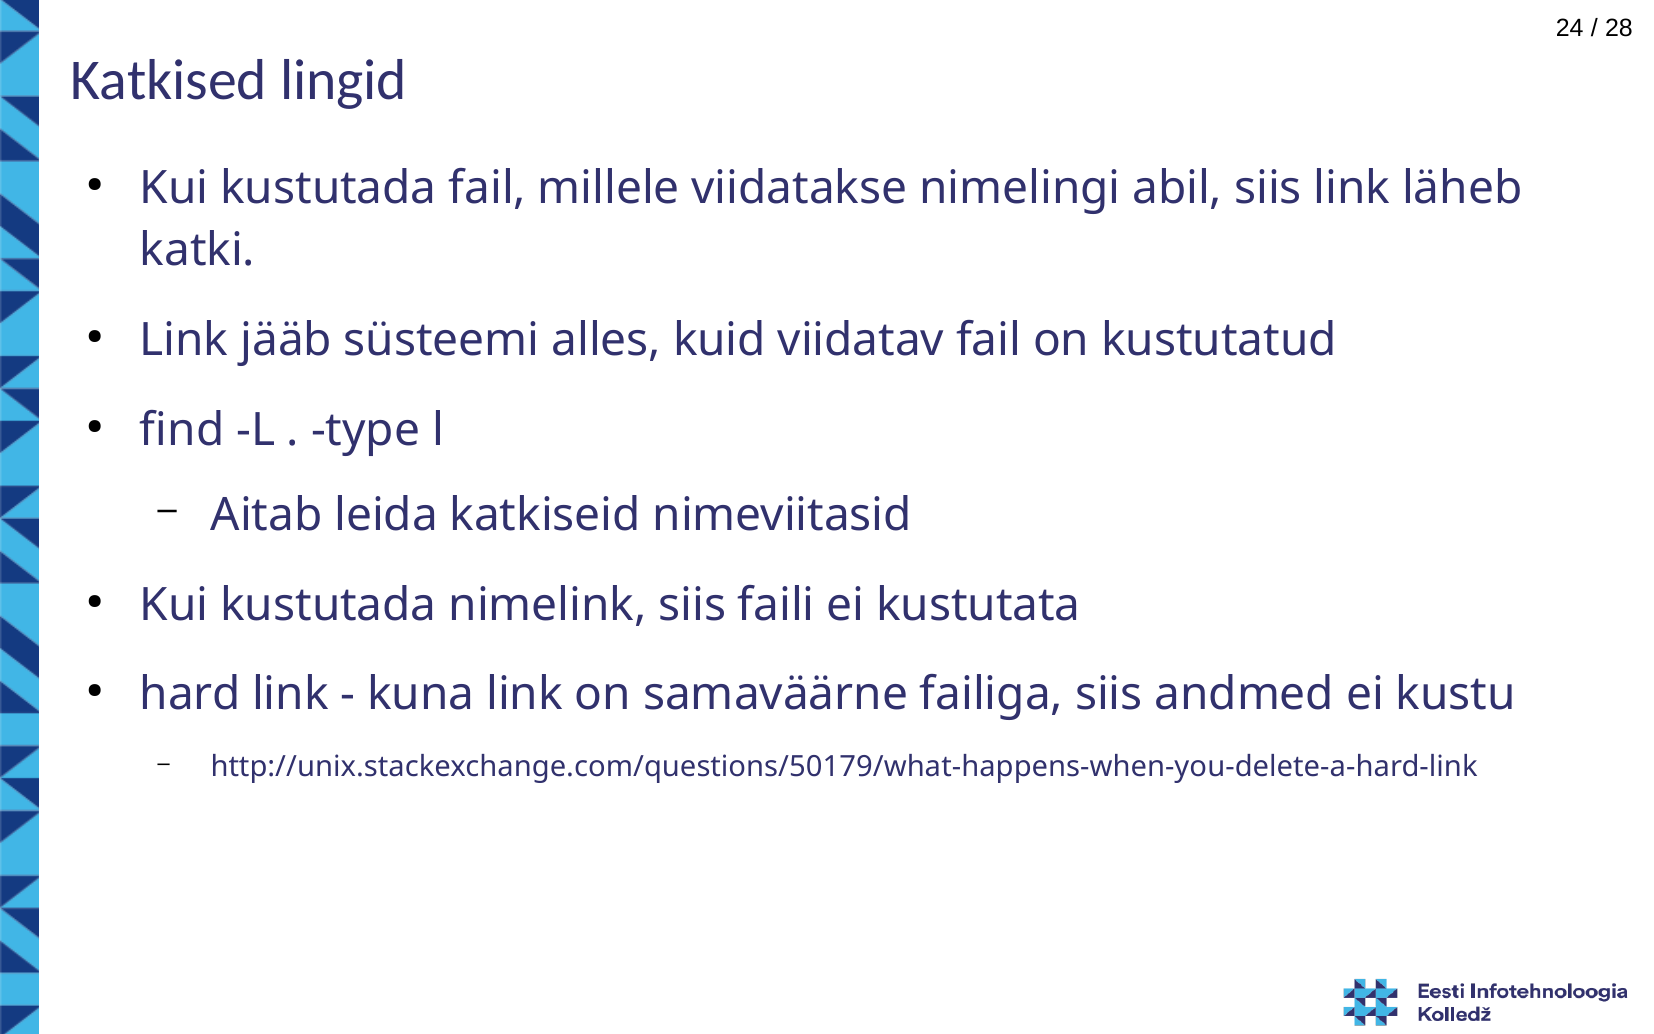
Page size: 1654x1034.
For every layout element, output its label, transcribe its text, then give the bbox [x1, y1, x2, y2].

title Katkised lingid [70, 52, 1630, 120]
list Kui kustutada fail, millele viidatakse nimelingi abil, siis link läheb katki. Link jääb süsteemi alles, kuid viidatav fail on kustutatud find -L . -type l Aitab leida katkiseid nimeviitasid Kui kustutada nimelink, siis faili ei kustutata hard link - kuna link on samaväärne failiga, siis andmed ei kustu http://unix.stackexchange.com/questions/50179/what-happens-when-you-delete-a-hard-link [68, 153, 1630, 957]
